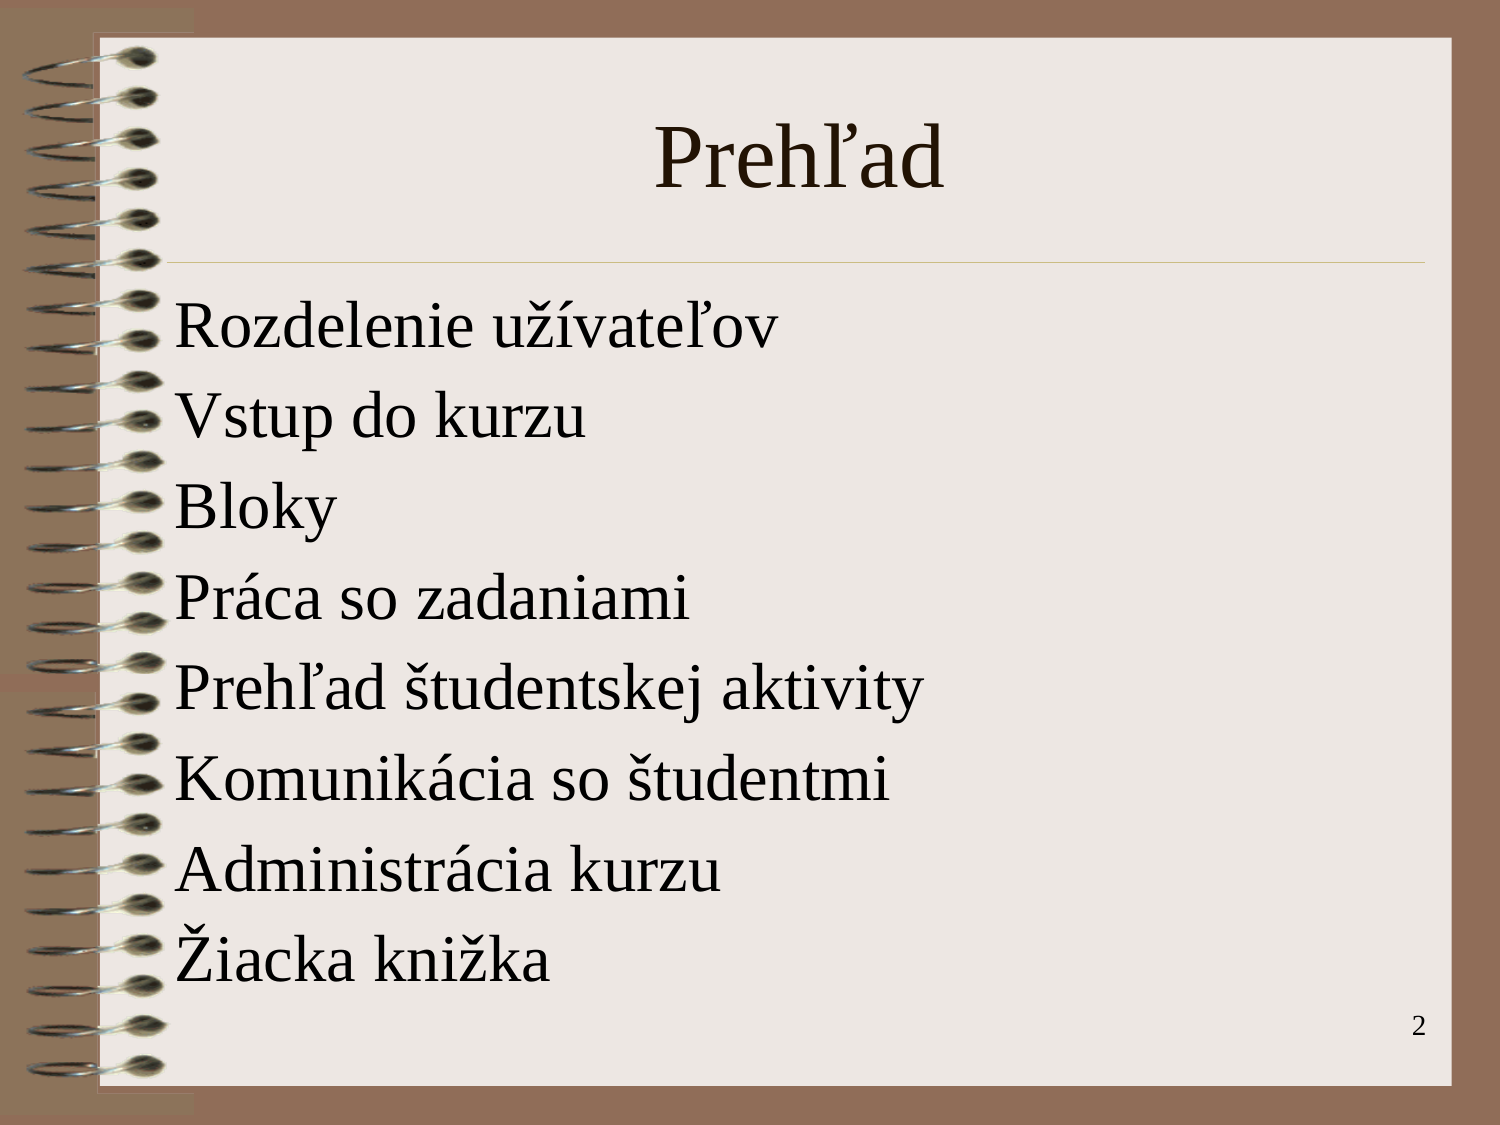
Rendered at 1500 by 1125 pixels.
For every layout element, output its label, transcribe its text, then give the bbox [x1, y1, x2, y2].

title Prehľad [174, 38, 1425, 274]
picture [0, 692, 194, 1115]
picture [0, 8, 194, 674]
list Rozdelenie užívateľov Vstup do kurzu Bloky Práca so zadaniami Prehľad študentskej aktivity Komunikácia so študentmi Administrácia kurzu Žiacka knižka [174, 287, 1425, 997]
